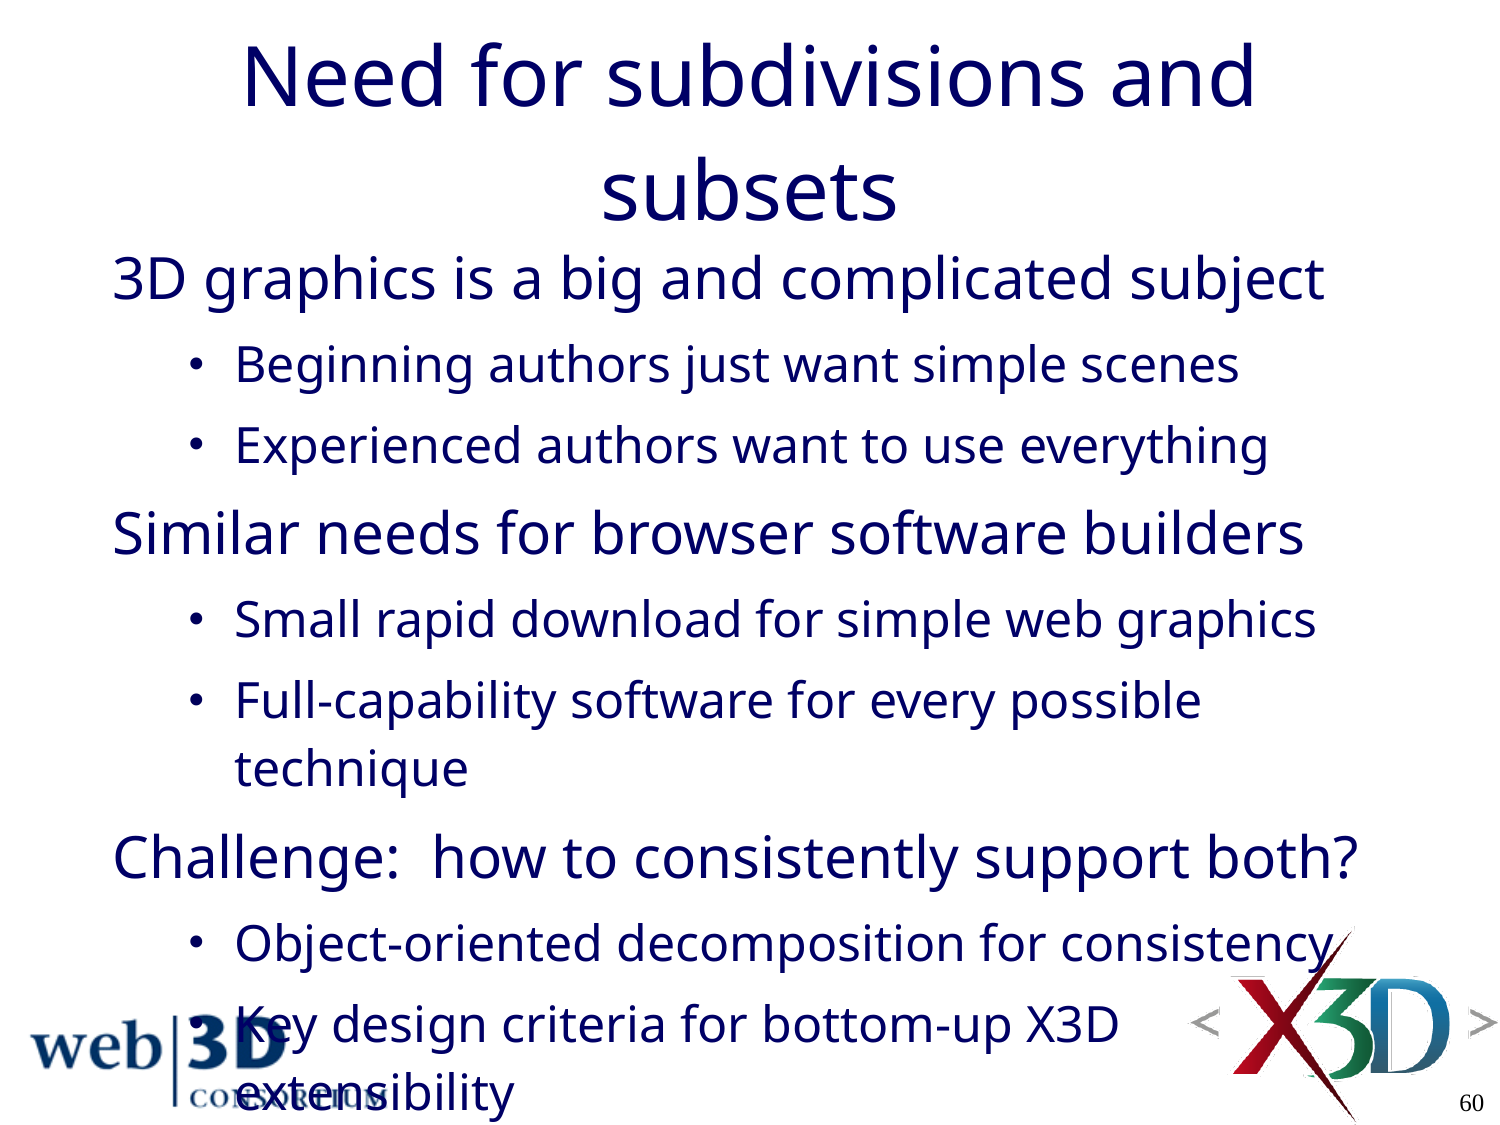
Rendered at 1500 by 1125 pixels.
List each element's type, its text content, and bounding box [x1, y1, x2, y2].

list 3D graphics is a big and complicated subject Beginning authors just want simple scenes Experienced authors want to use everything Similar needs for browser software builders Small rapid download for simple web graphics Full-capability software for every possible technique Challenge: how to consistently support both? Object-oriented decomposition for consistency Key design criteria for bottom-up X3D extensibility X3D design answer: profiles + components [112, 237, 1388, 987]
picture [12, 998, 413, 1118]
picture [1187, 926, 1500, 1125]
title Need for subdivisions and subsets [112, 37, 1388, 226]
